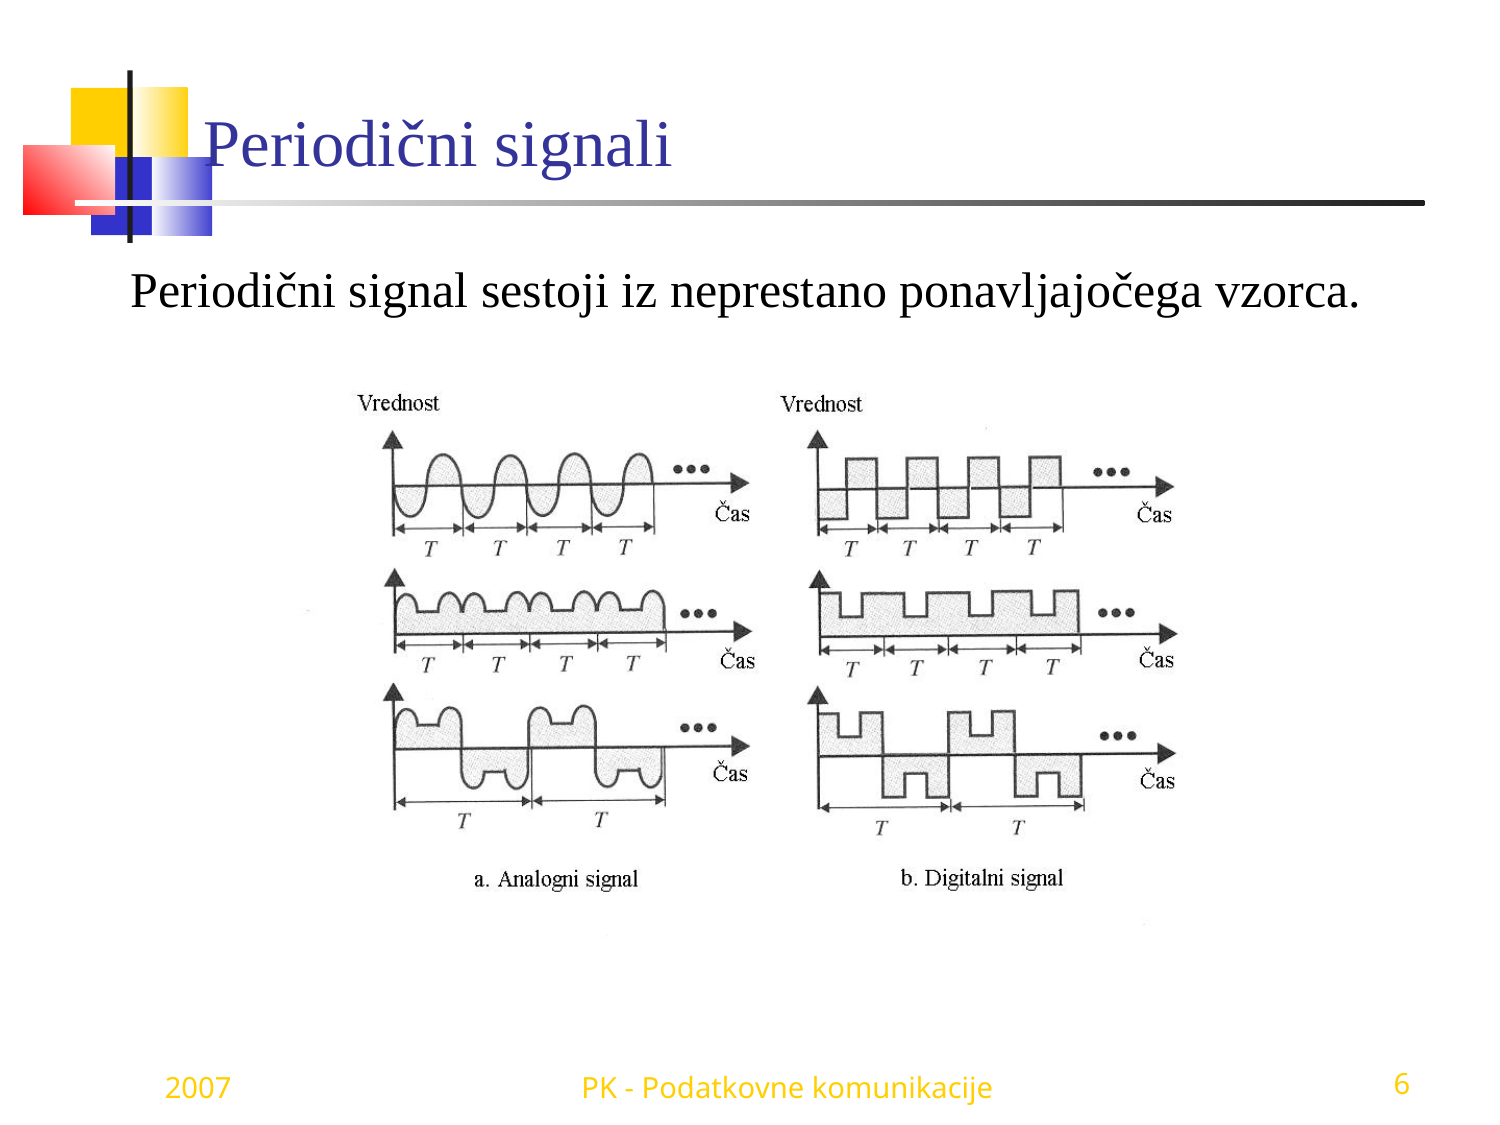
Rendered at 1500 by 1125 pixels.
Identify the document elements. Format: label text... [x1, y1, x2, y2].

title Periodični signali [188, 92, 1468, 188]
picture [275, 349, 1218, 944]
text_box PK - Podatkovne komunikacije [549, 1037, 1026, 1113]
list Periodični signal sestoji iz neprestano ponavljajočega vzorca. [115, 249, 1469, 432]
text_box <number> [1112, 1037, 1426, 1113]
text_box 2007 [150, 1037, 463, 1113]
